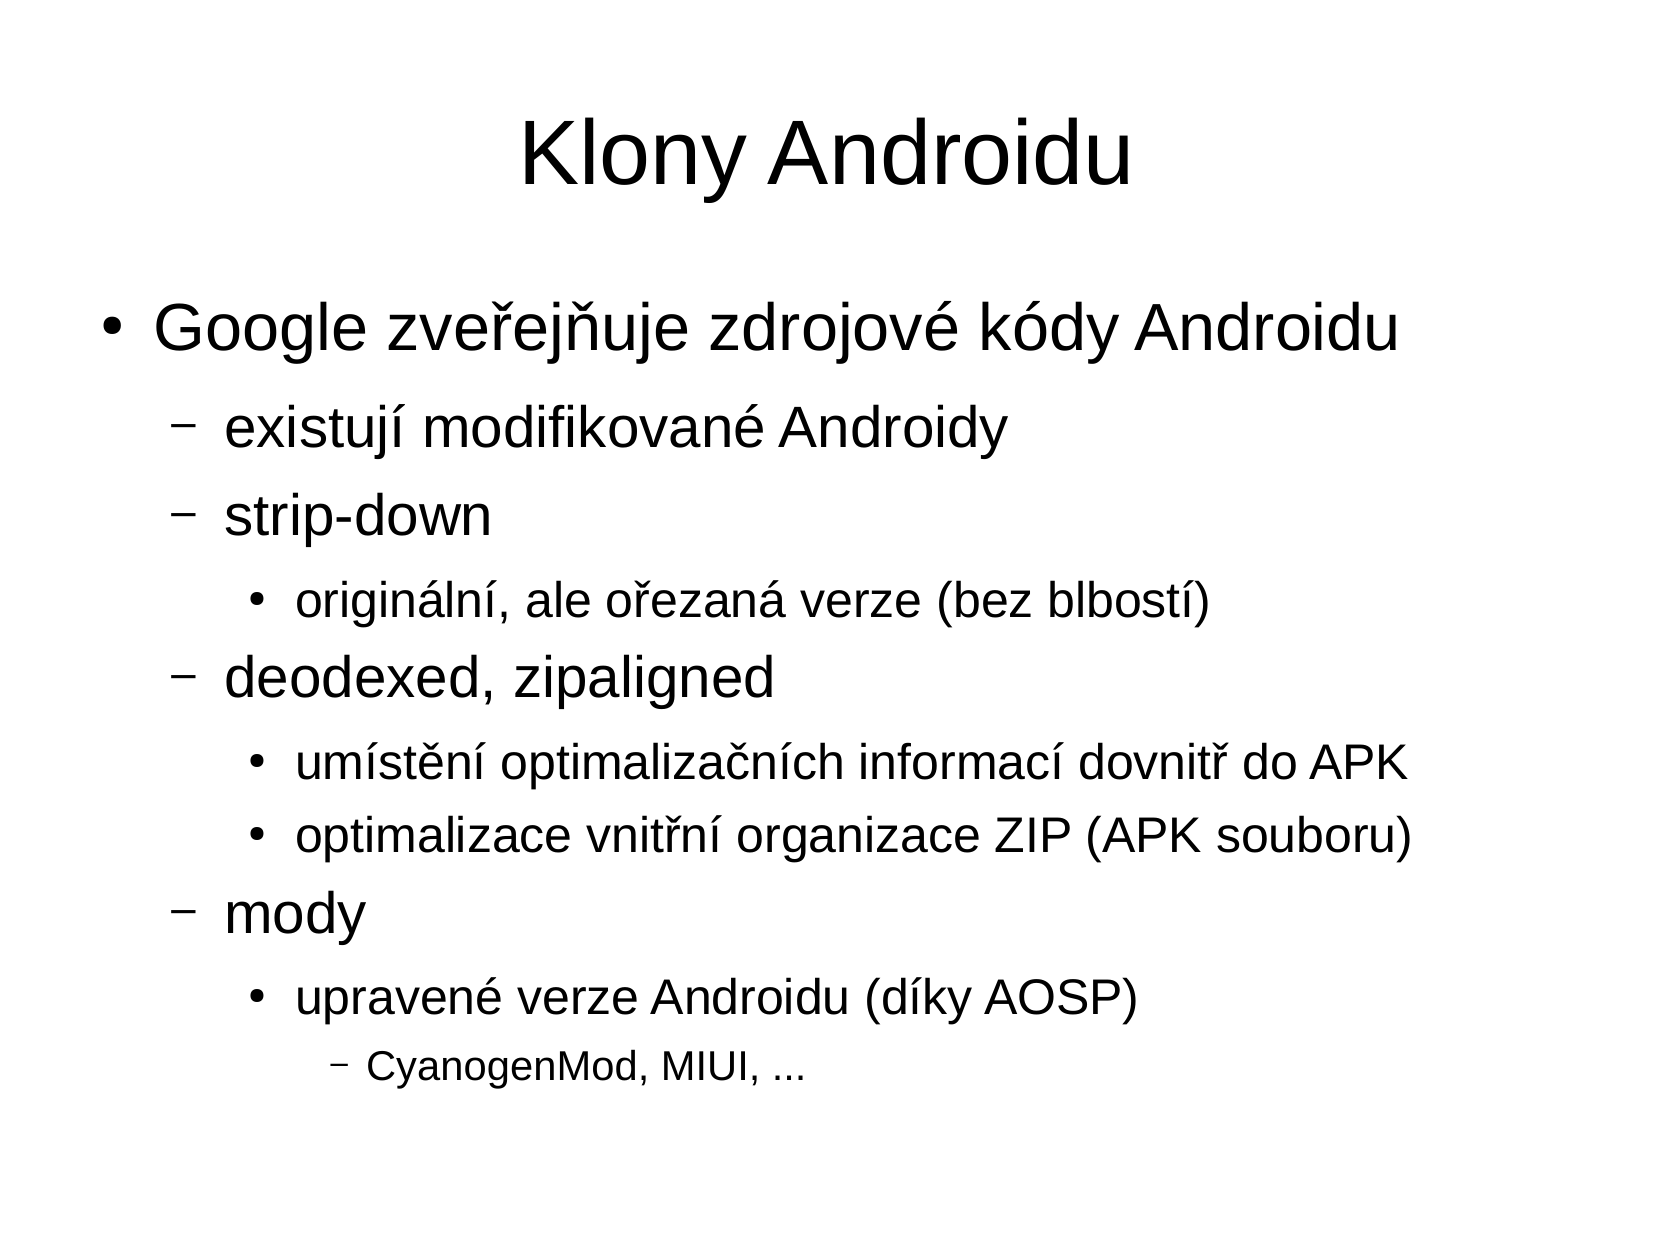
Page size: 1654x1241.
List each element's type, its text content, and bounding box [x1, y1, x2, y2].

list Google zveřejňuje zdrojové kódy Androidu existují modifikované Androidy strip-down originální, ale ořezaná verze (bez blbostí) deodexed, zipaligned umístění optimalizačních informací dovnitř do APK optimalizace vnitřní organizace ZIP (APK souboru) mody upravené verze Androidu (díky AOSP) CyanogenMod, MIUI, ... [82, 290, 1571, 1217]
title Klony Androidu [82, 49, 1571, 257]
